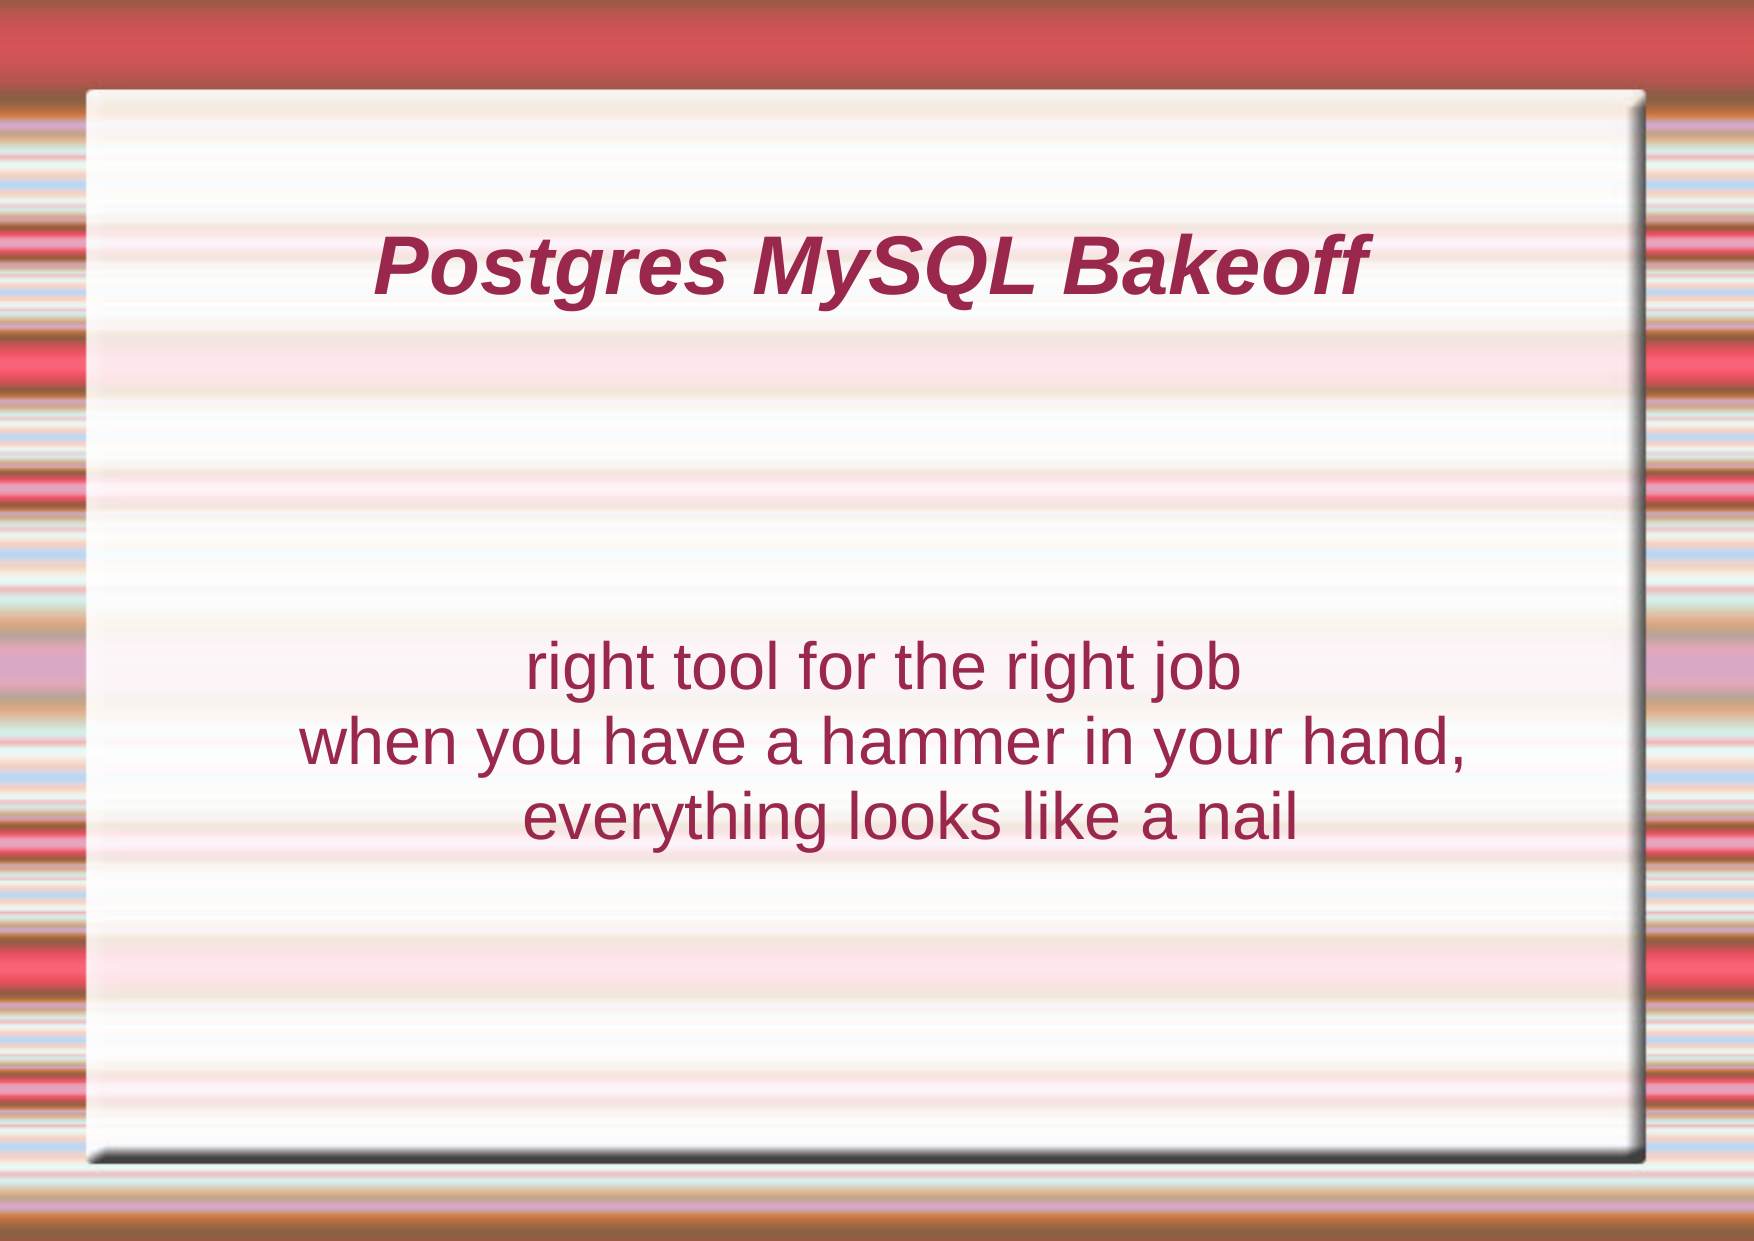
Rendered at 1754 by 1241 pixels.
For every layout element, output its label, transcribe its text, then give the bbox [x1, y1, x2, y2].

title Postgres MySQL Bakeoff [118, 177, 1625, 355]
subtitle right tool for the right job when you have a hammer in your hand, everything looks like a nail [143, 350, 1608, 1133]
picture [0, 0, 1754, 1241]
